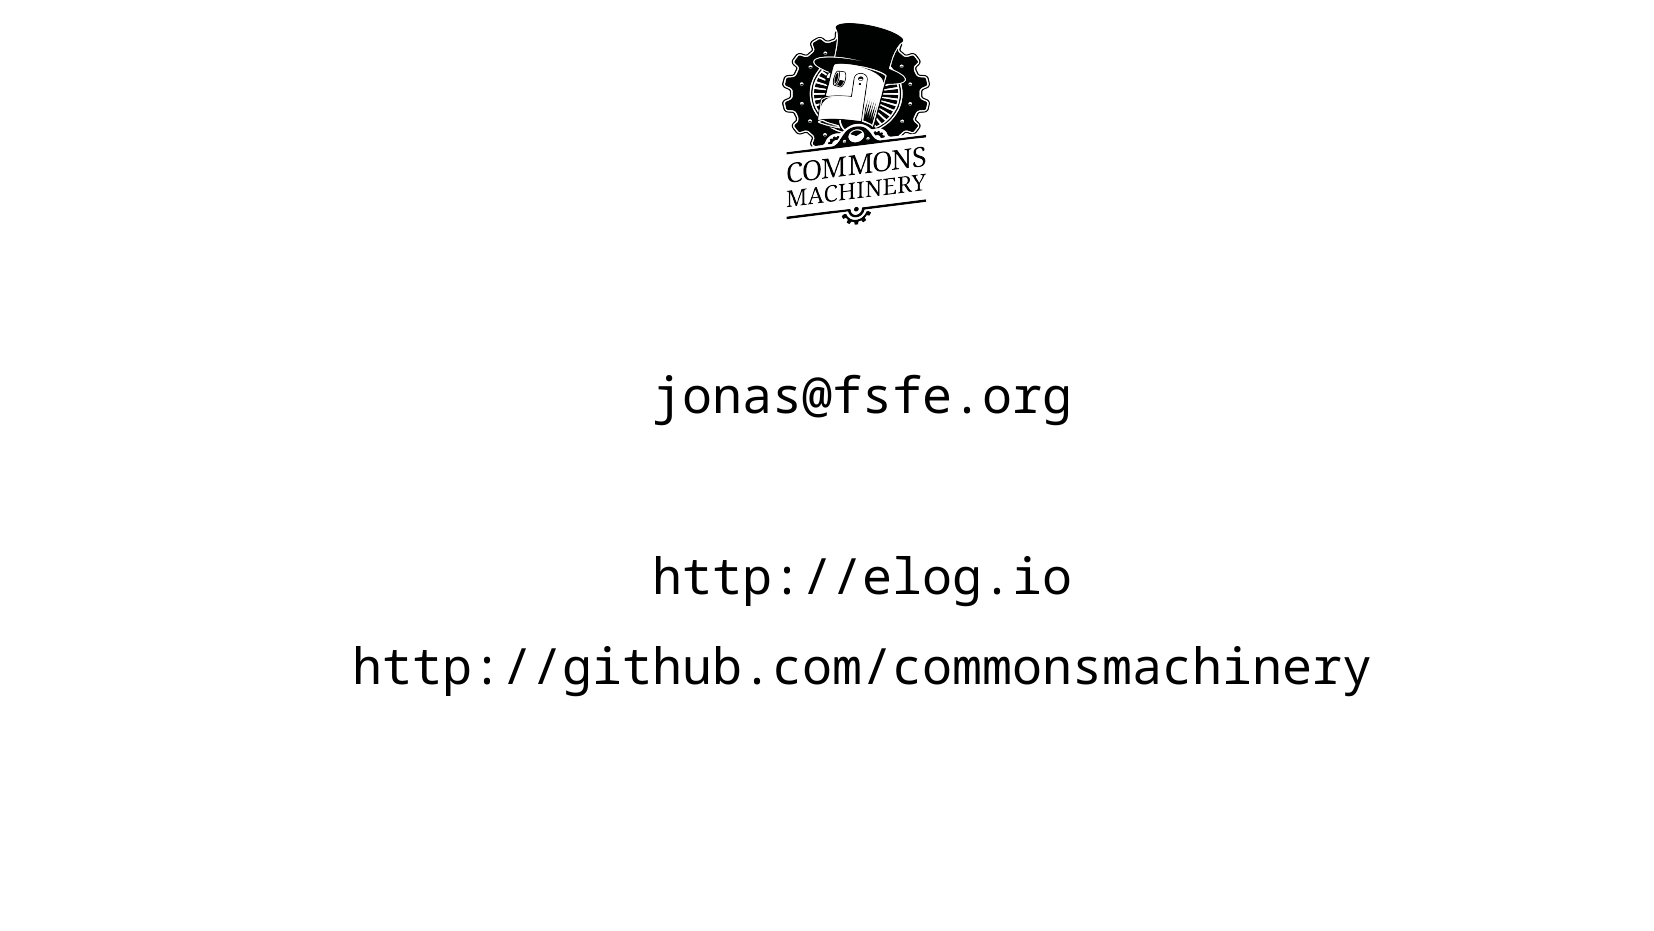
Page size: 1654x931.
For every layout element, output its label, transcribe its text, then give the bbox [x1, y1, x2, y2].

picture [782, 23, 930, 225]
list jonas@fsfe.org http://elog.io http://github.com/commonsmachinery [82, 269, 1571, 810]
